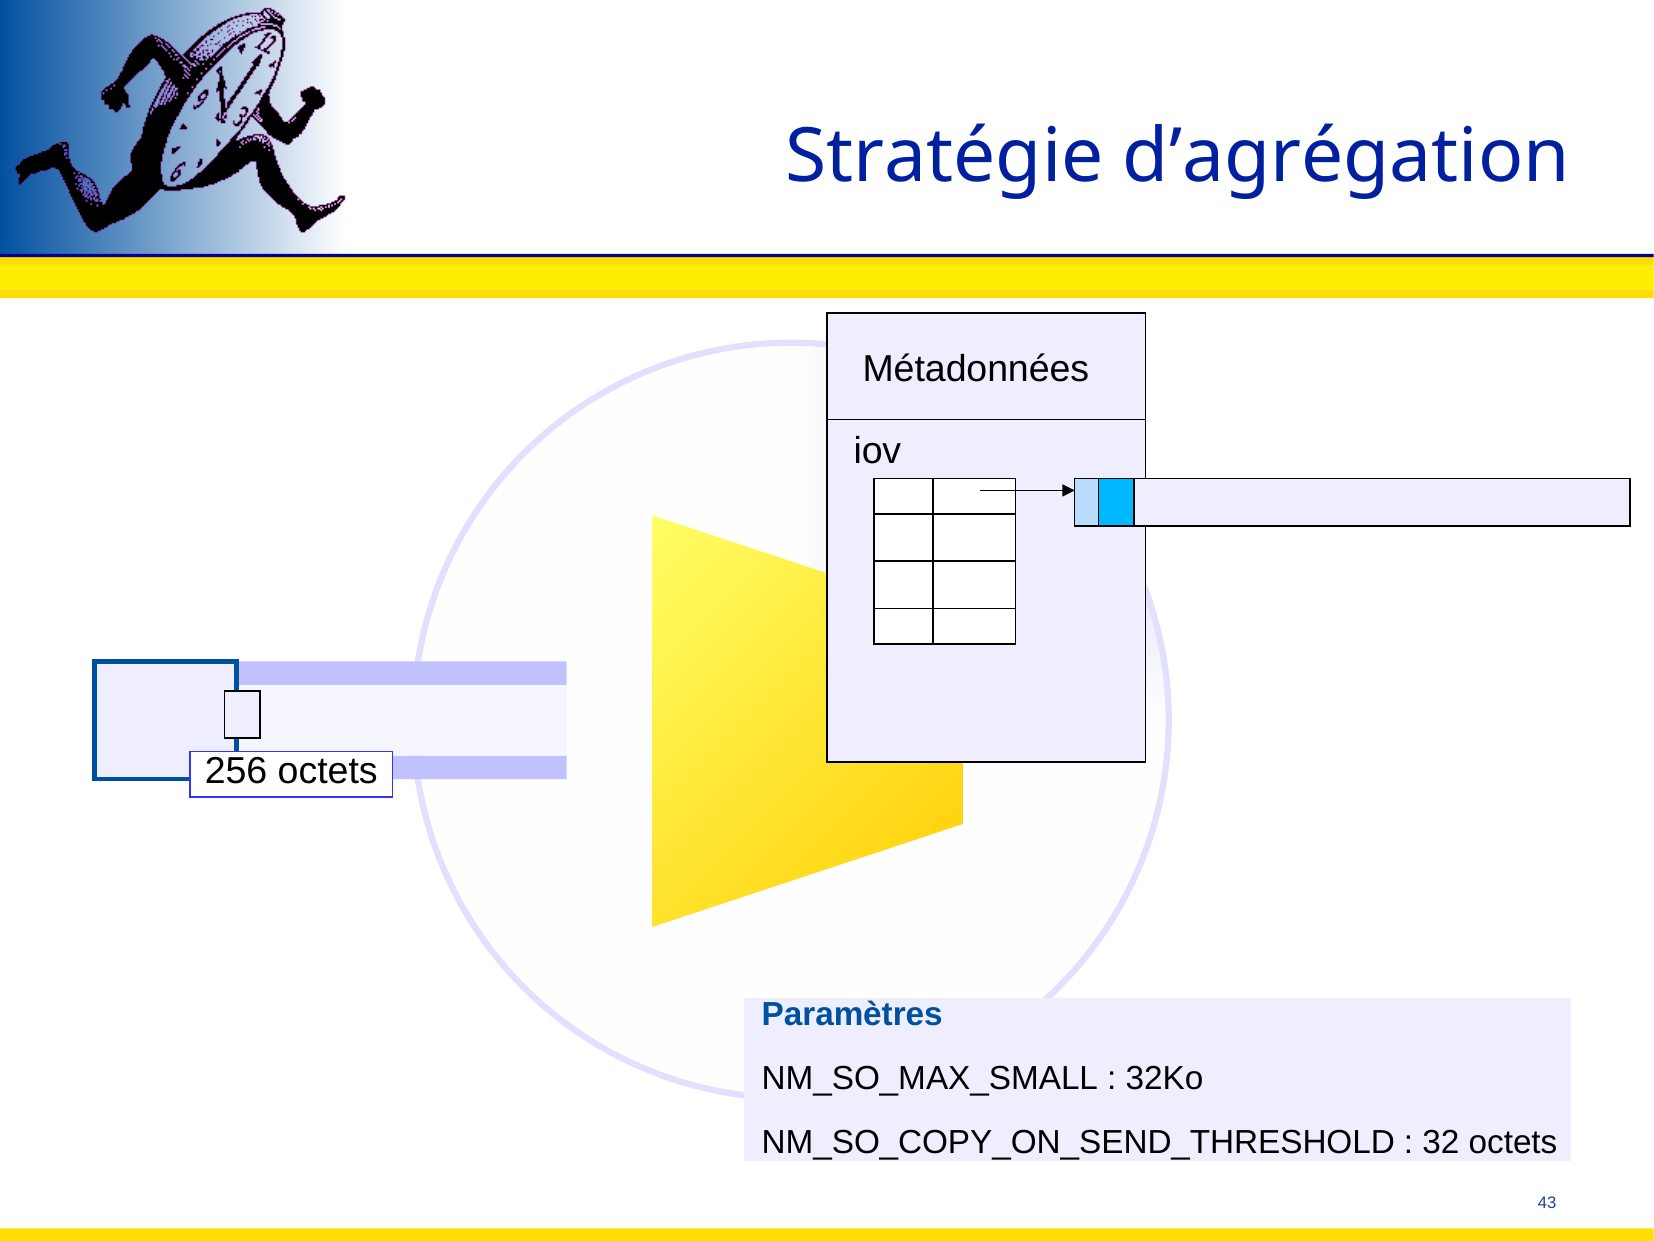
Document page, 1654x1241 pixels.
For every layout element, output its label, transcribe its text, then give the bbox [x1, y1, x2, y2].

text_box Paramètres NM_SO_MAX_SMALL : 32Ko NM_SO_COPY_ON_SEND_THRESHOLD : 32 octets [744, 998, 1571, 1161]
text_box iov [838, 431, 917, 477]
title Stratégie d’agrégation [372, 49, 1571, 257]
text_box Métadonnées [847, 350, 1104, 396]
text_box [94, 312, 1630, 1096]
picture [14, 0, 353, 245]
text_box 256 octets [190, 751, 393, 798]
